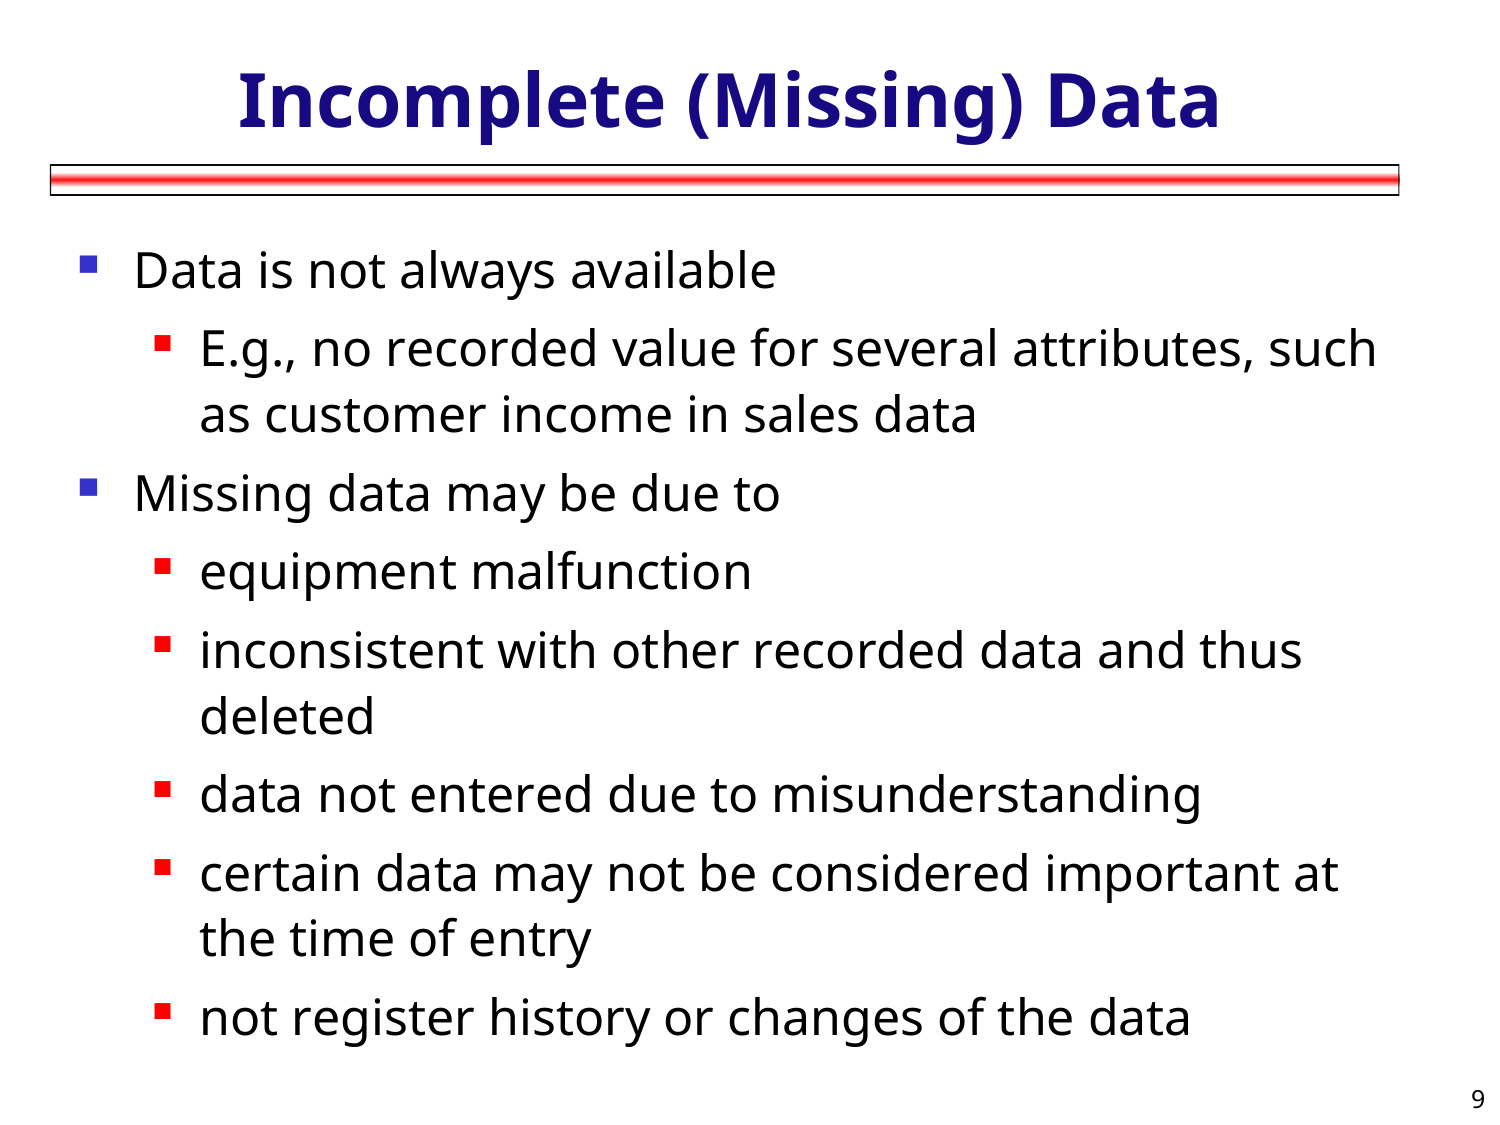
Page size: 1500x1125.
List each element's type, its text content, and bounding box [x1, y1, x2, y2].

text_box <number> [1187, 1062, 1500, 1125]
title Incomplete (Missing) Data [142, 44, 1319, 150]
list Data is not always available E.g., no recorded value for several attributes, such as customer income in sales data Missing data may be due to equipment malfunction inconsistent with other recorded data and thus deleted data not entered due to misunderstanding certain data may not be considered important at the time of entry not register history or changes of the data [62, 224, 1426, 1063]
